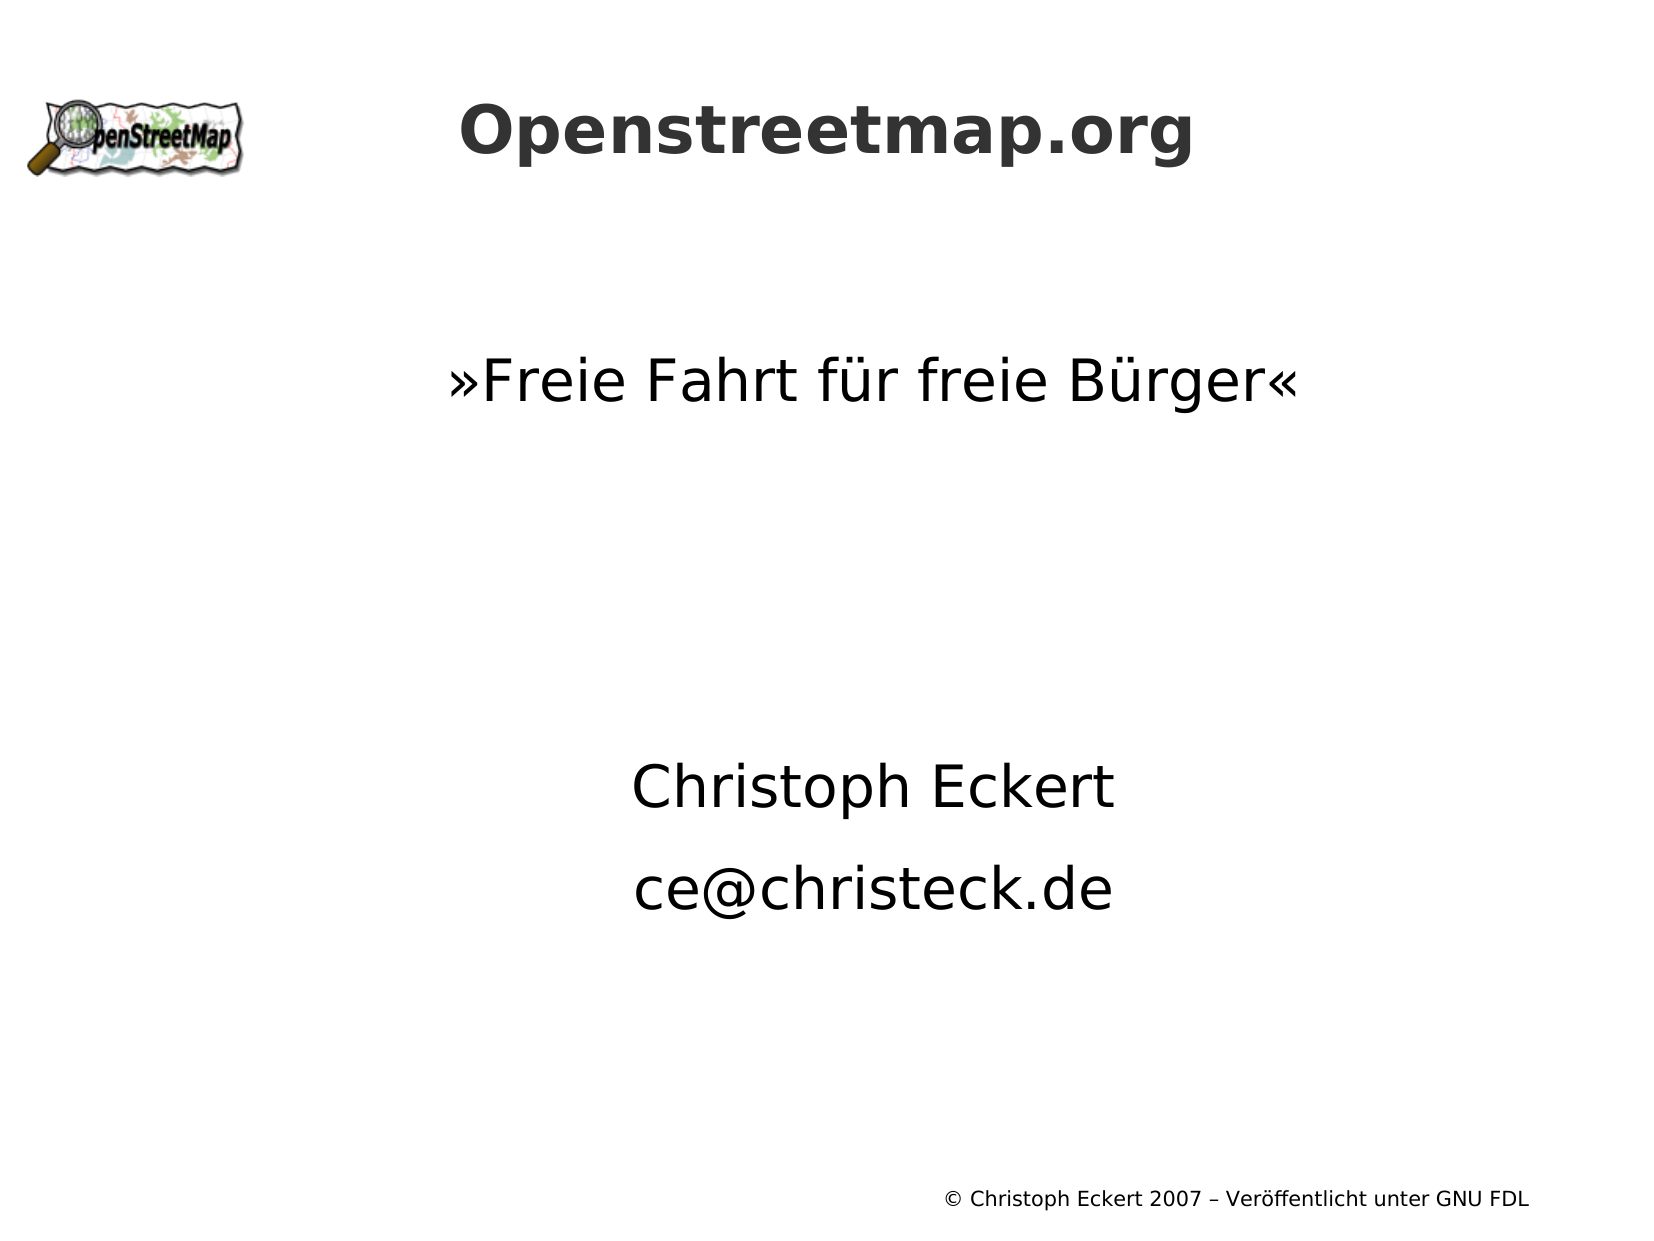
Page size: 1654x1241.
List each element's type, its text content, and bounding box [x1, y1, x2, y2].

title Openstreetmap.org [121, 91, 1534, 299]
picture [26, 98, 121, 177]
subtitle »Freie Fahrt für freie Bürger« Christoph Eckert ce@christeck.de [178, 328, 1570, 910]
